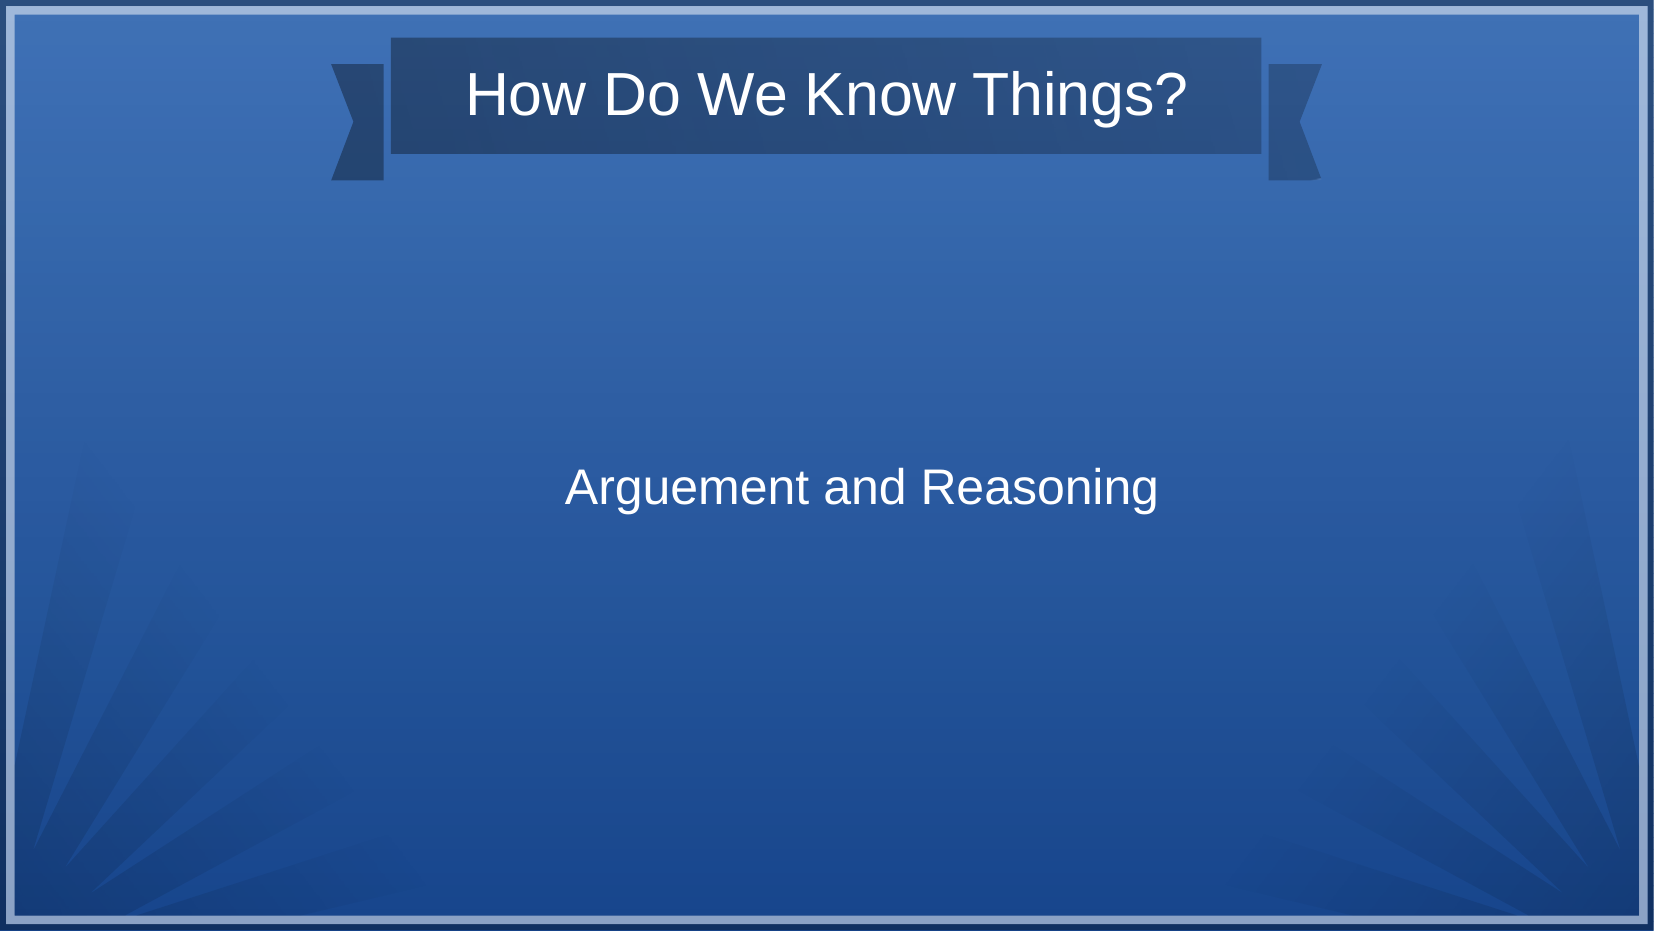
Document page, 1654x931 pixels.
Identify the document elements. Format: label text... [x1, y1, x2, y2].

title How Do We Know Things? [389, 35, 1264, 154]
list Arguement and Reasoning [82, 217, 1571, 758]
